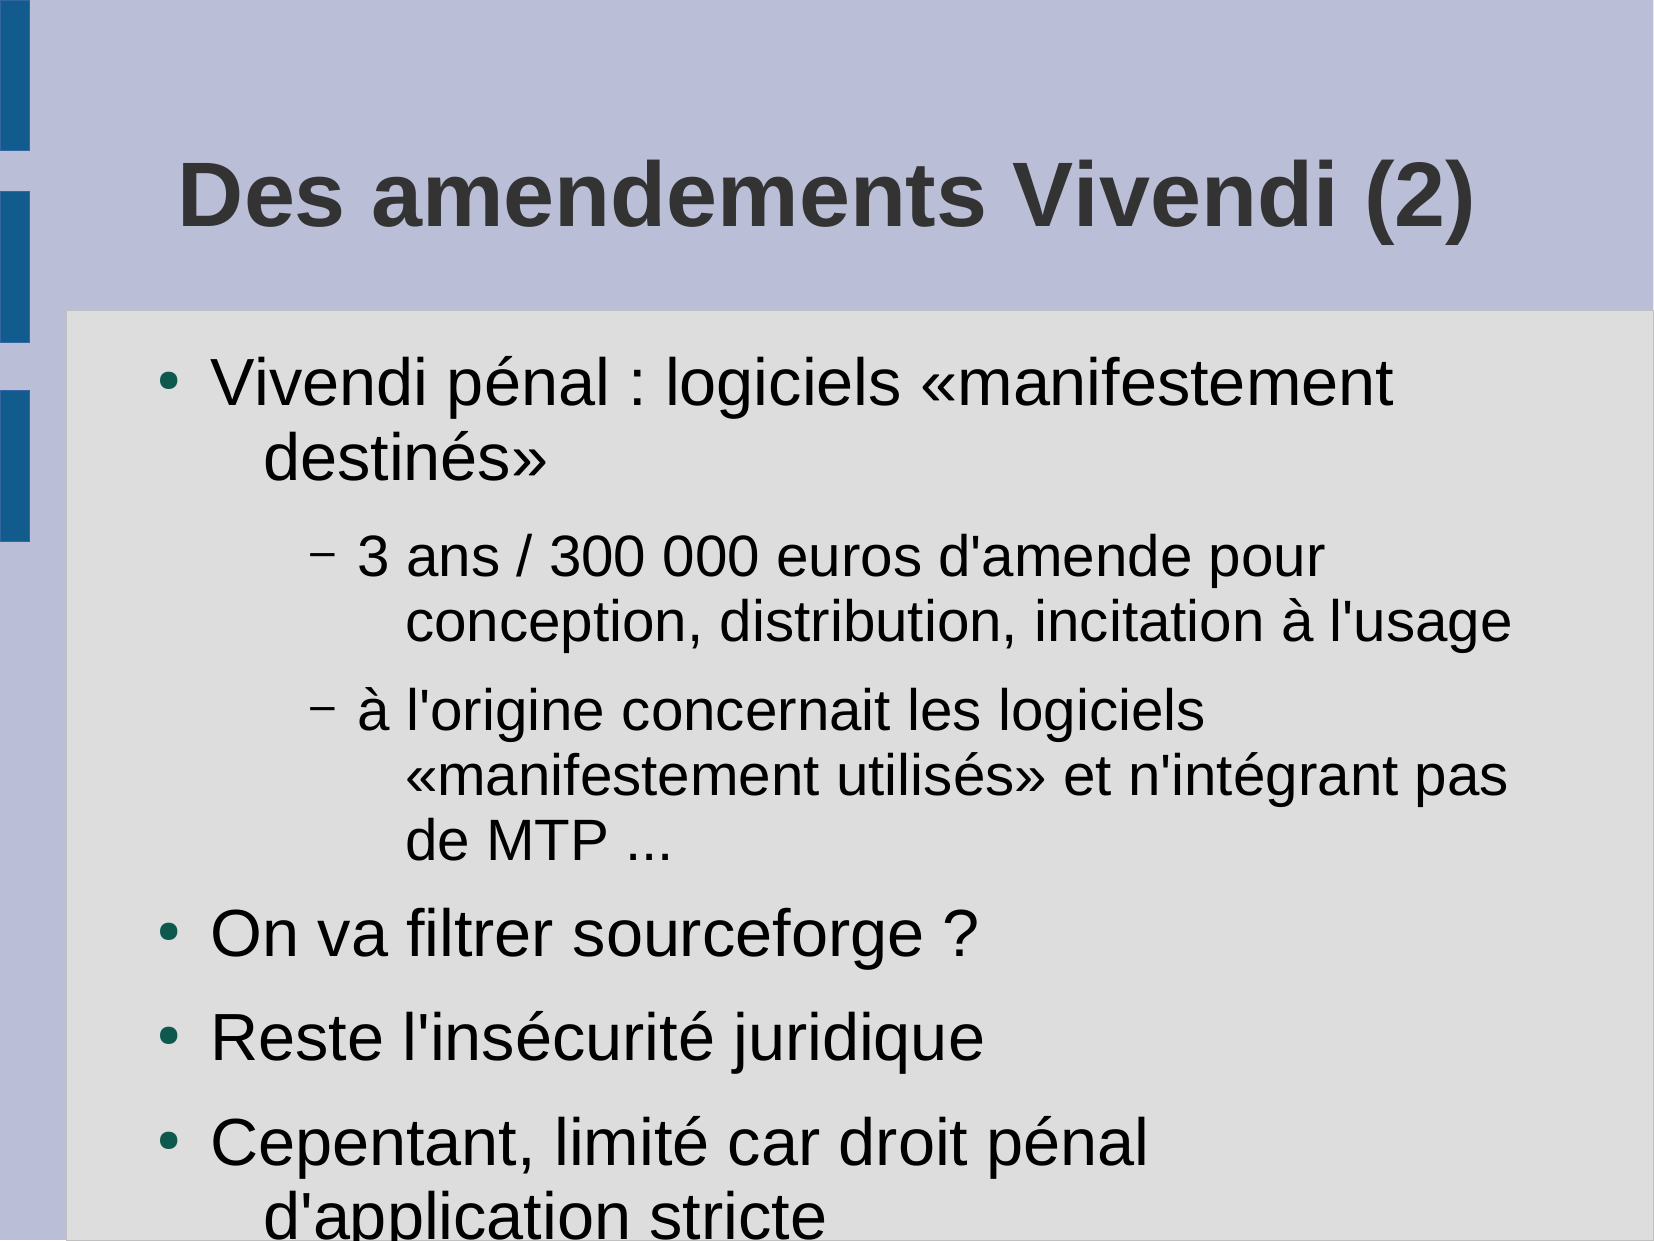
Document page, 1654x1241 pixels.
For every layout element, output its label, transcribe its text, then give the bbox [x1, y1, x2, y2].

list Vivendi pénal : logiciels «manifestement destinés» 3 ans / 300 000 euros d'amende pour conception, distribution, incitation à l'usage à l'origine concernait les logiciels «manifestement utilisés» et n'intégrant pas de MTP ... On va filtrer sourceforge ? Reste l'insécurité juridique Cepentant, limité car droit pénal d'application stricte [121, 344, 1534, 1127]
title Des amendements Vivendi (2) [121, 91, 1534, 299]
